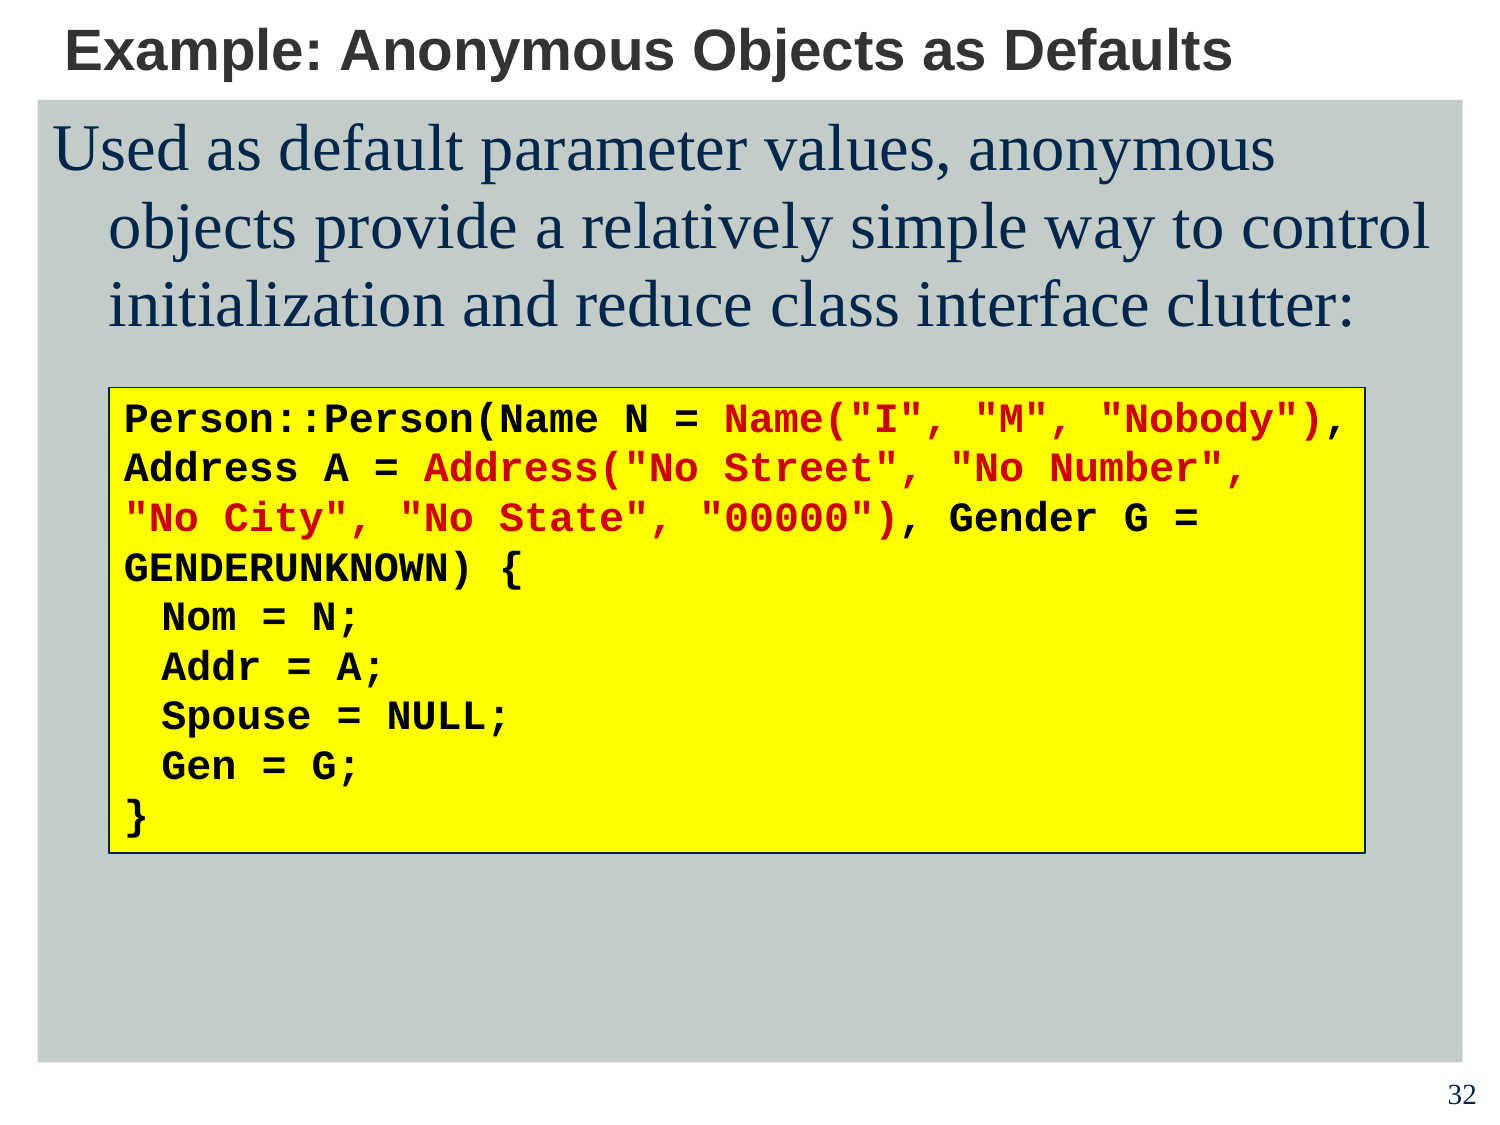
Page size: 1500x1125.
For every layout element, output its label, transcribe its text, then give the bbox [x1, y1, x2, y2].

title Example: Anonymous Objects as Defaults [49, 0, 1450, 91]
list Used as default parameter values, anonymous objects provide a relatively simple way to control initialization and reduce class interface clutter: [37, 99, 1463, 1063]
text_box Person::Person(Name N = Name("I", "M", "Nobody"), Address A = Address("No Street", "No Number", "No City", "No State", "00000"), Gender G = GENDERUNKNOWN) { Nom = N; Addr = A; Spouse = NULL; Gen = G; } [108, 387, 1366, 854]
